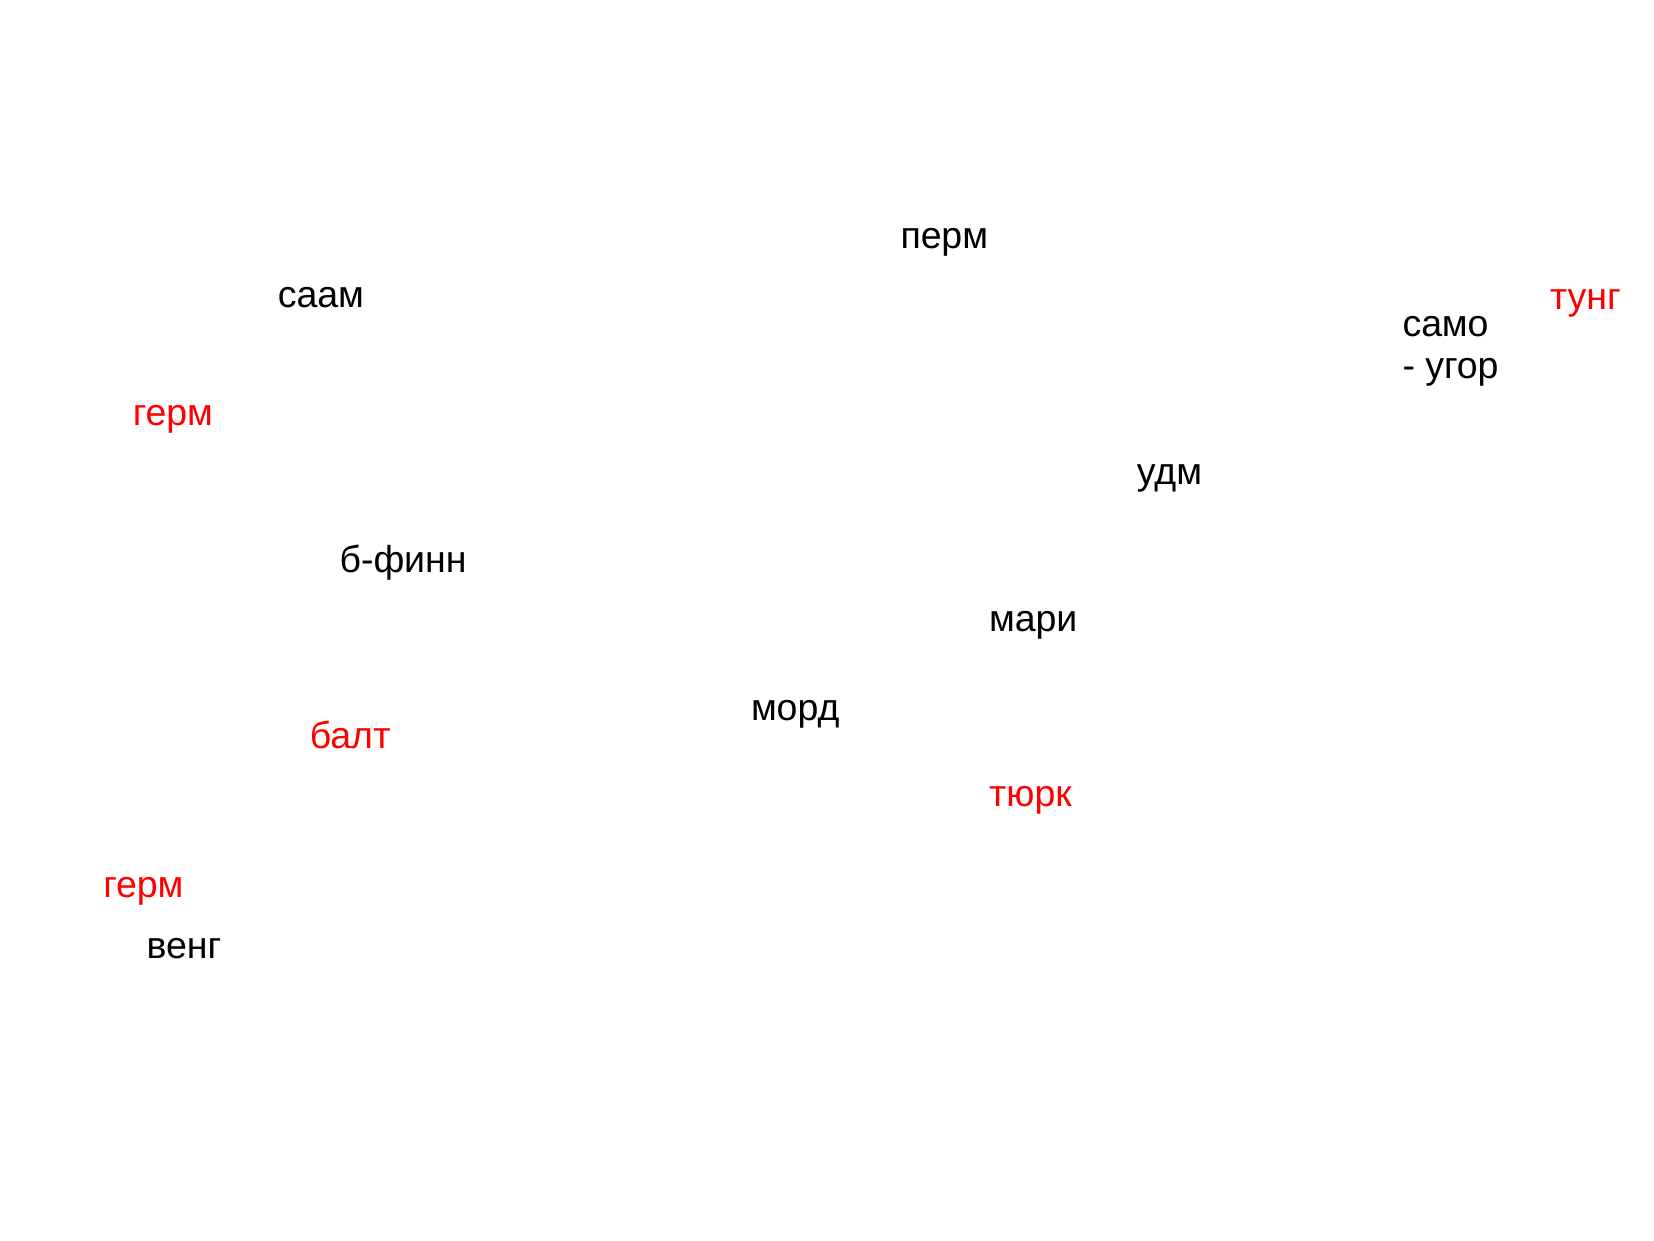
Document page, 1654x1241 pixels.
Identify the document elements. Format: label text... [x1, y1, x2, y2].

text_box тунг [1535, 267, 1636, 325]
text_box б-финн [324, 531, 482, 589]
text_box герм [118, 383, 229, 441]
text_box герм [88, 856, 199, 914]
text_box саам [263, 265, 380, 323]
text_box мари [974, 590, 1093, 648]
text_box венг [131, 917, 237, 975]
text_box само - угор [1387, 295, 1515, 395]
text_box тюрк [974, 765, 1087, 823]
text_box морд [736, 679, 855, 736]
text_box удм [1122, 442, 1217, 500]
text_box балт [295, 707, 406, 765]
text_box перм [885, 206, 1004, 264]
